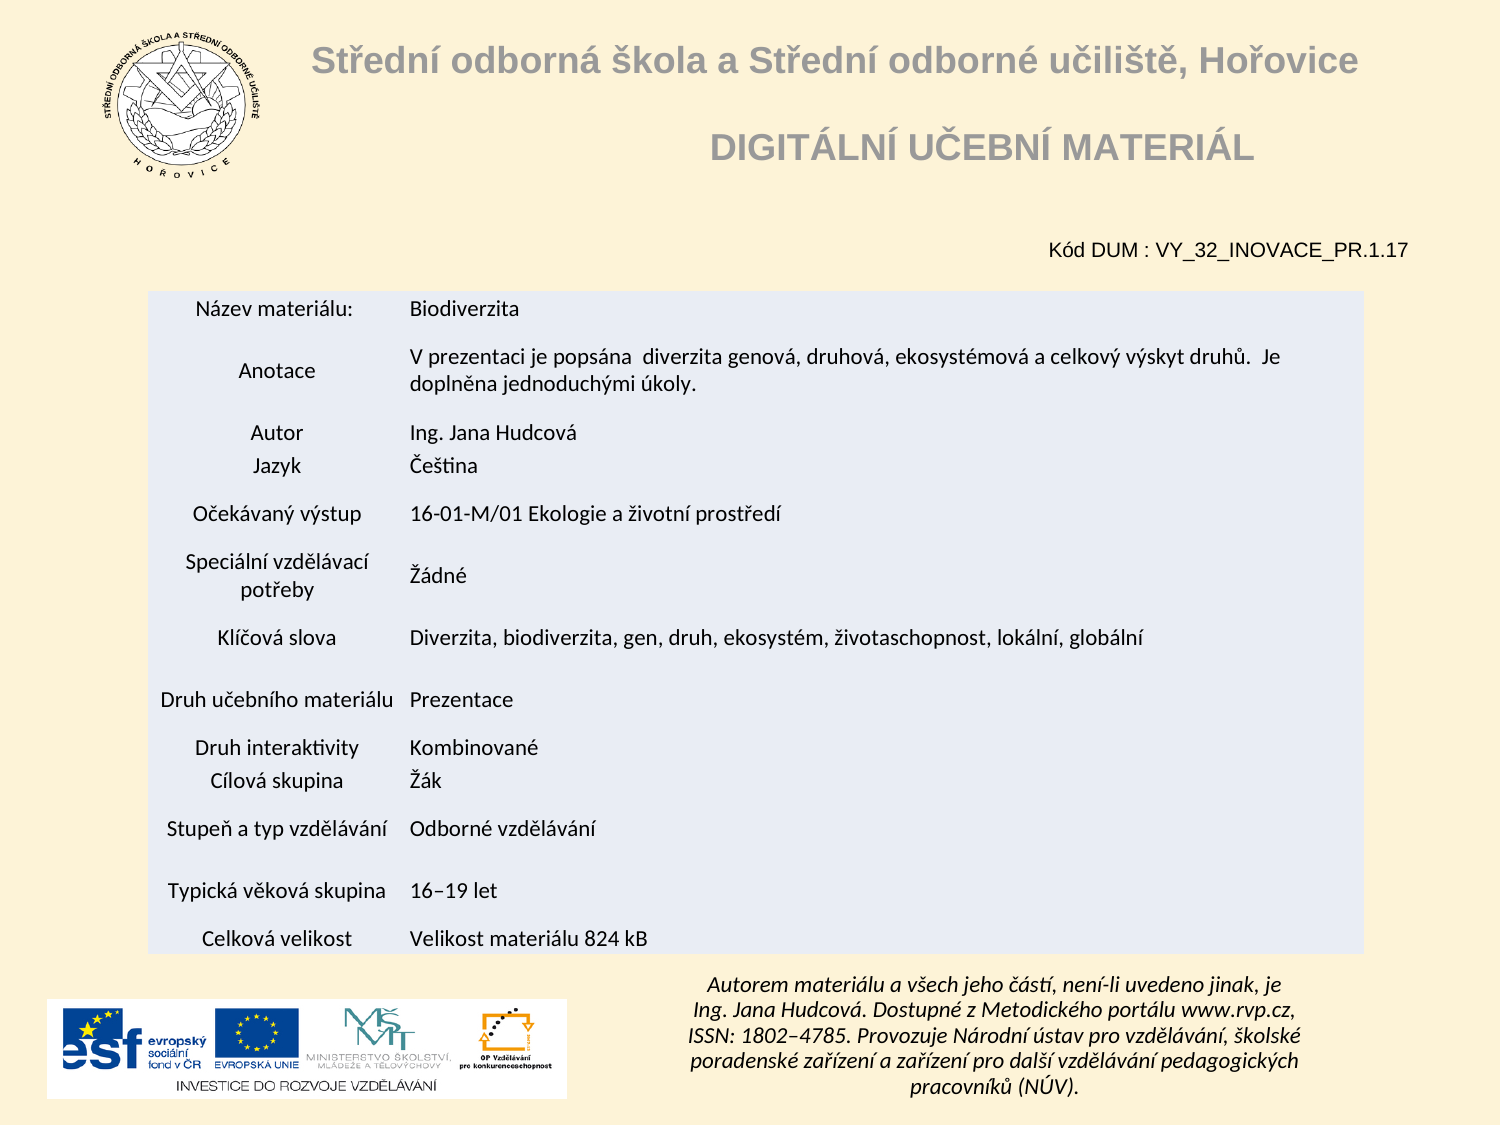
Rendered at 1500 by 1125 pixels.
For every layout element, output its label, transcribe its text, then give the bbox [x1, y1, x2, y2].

picture [102, 31, 260, 178]
table_cell Diverzita, biodiverzita, gen, druh, ekosystém, životaschopnost, lokální, globální [407, 605, 1364, 667]
table_cell Odborné vzdělávání [407, 796, 1364, 858]
table_header Název materiálu: [148, 291, 407, 324]
table_cell Druh interaktivity [148, 729, 407, 763]
table_cell Stupeň a typ vzdělávání [148, 796, 407, 858]
table_cell Žádné [407, 543, 1364, 605]
picture [47, 999, 567, 1099]
table_cell Celková velikost [148, 920, 407, 954]
table_cell Klíčová slova [148, 605, 407, 667]
table_cell Anotace [148, 324, 407, 414]
table_cell Žák [407, 763, 1364, 796]
text_box Autorem materiálu a všech jeho částí, není-li uvedeno jinak, je Ing. Jana Hudcová. Dostupné z Metodického portálu www.rvp.cz, ISSN: 1802–4785. Provozuje Národní ústav pro vzdělávání, školské poradenské zařízení a zařízení pro další vzdělávání pedagogických pracovníků (NÚV). [620, 964, 1371, 1107]
table_cell Typická věková skupina [148, 858, 407, 920]
table_cell Očekávaný výstup [148, 481, 407, 543]
text_box Kód DUM : VY_32_INOVACE_PR.1.17 [171, 231, 1424, 271]
table_header Biodiverzita [407, 291, 1364, 324]
table_cell Prezentace [407, 667, 1364, 729]
table_cell 16–19 let [407, 858, 1364, 920]
table_cell V prezentaci je popsána diverzita genová, druhová, ekosystémová a celkový výskyt druhů. Je doplněna jednoduchými úkoly. [407, 324, 1364, 414]
table_cell Kombinované [407, 729, 1364, 763]
table_cell Druh učebního materiálu [148, 667, 407, 729]
table_cell Velikost materiálu 824 kB [407, 920, 1364, 954]
table_cell Čeština [407, 448, 1364, 481]
table_cell Jazyk [148, 448, 407, 481]
table_cell Ing. Jana Hudcová [407, 414, 1364, 448]
table_cell 16-01-M/01 Ekologie a životní prostředí [407, 481, 1364, 543]
table_cell Speciální vzdělávací potřeby [148, 543, 407, 605]
table_cell Cílová skupina [148, 763, 407, 796]
table_cell Autor [148, 414, 407, 448]
